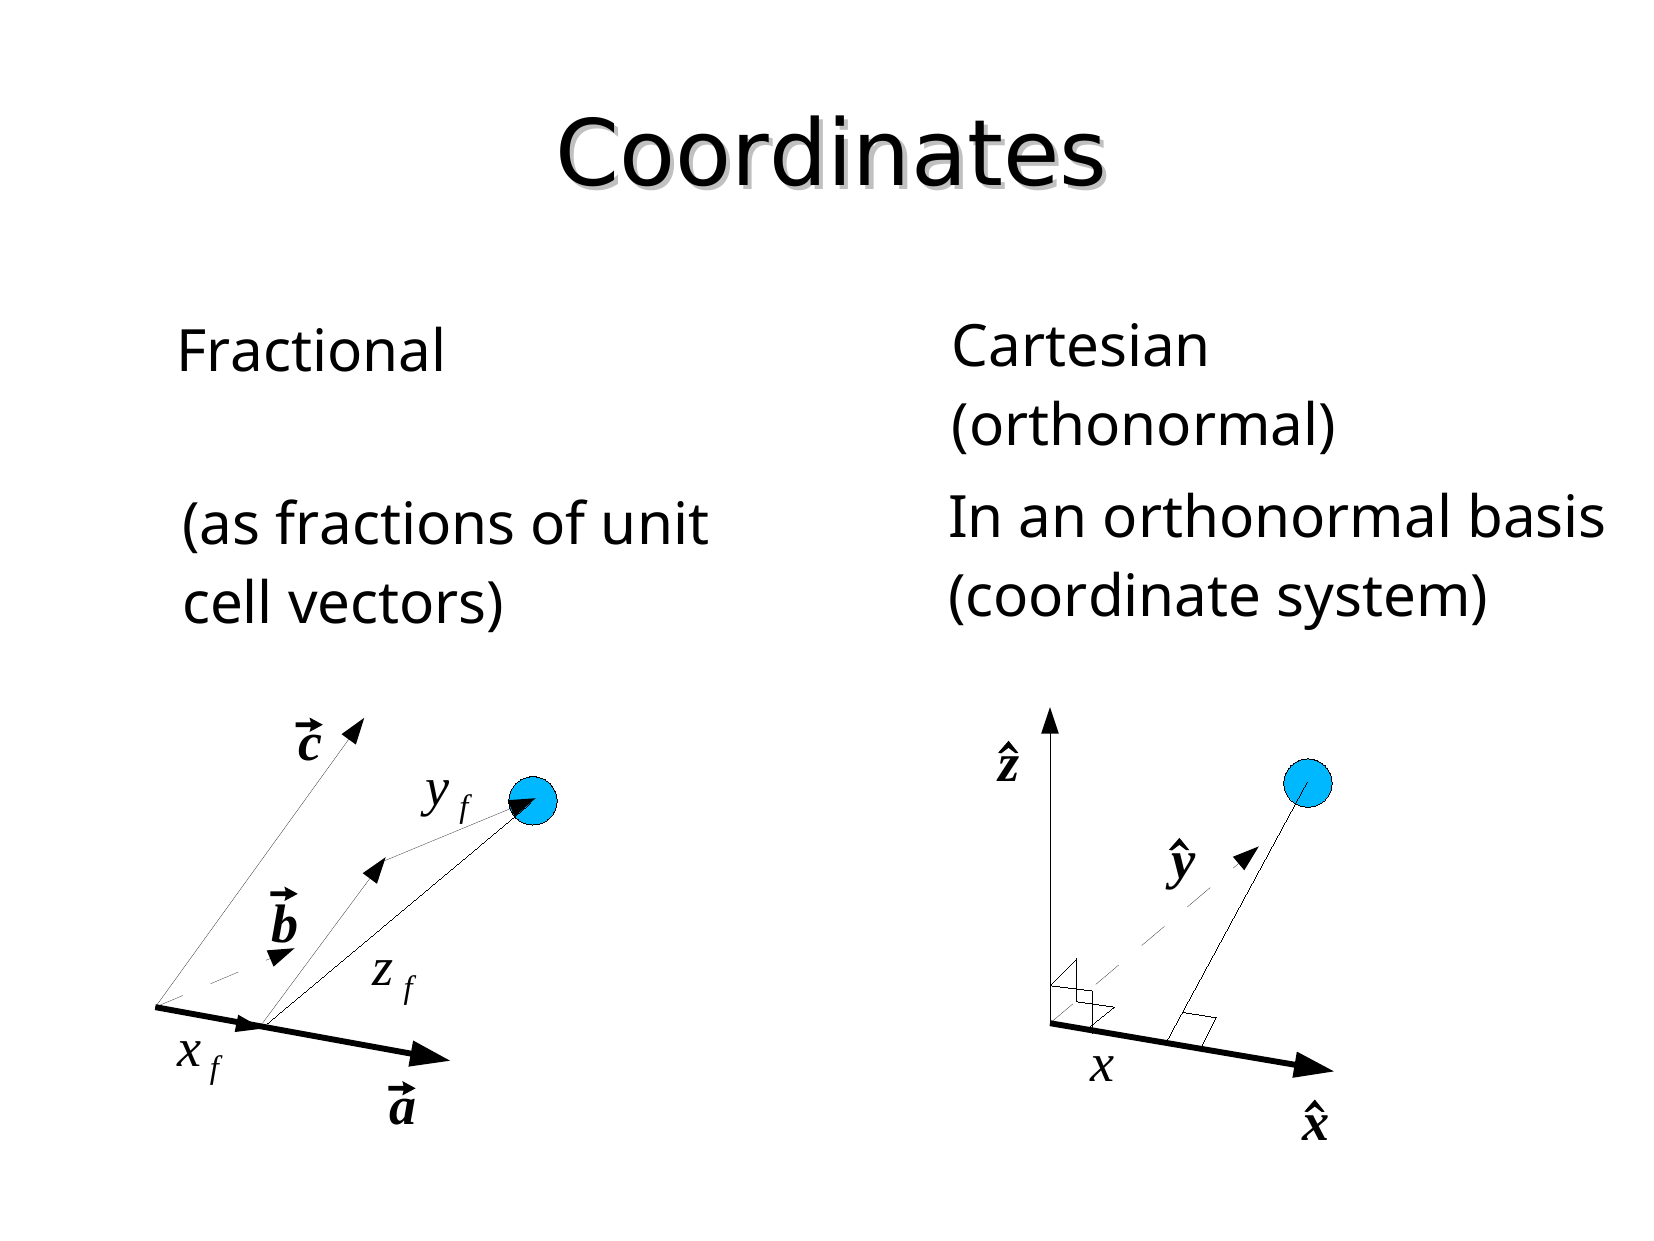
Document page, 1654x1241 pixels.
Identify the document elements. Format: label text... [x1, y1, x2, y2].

text_box [508, 776, 558, 826]
chart [412, 756, 475, 826]
chart [287, 712, 333, 773]
chart [361, 937, 418, 1006]
text_box Cartesian (orthonormal) [951, 304, 1436, 460]
text_box In an orthonormal basis (coordinate system) [948, 474, 1613, 650]
text_box Fractional [176, 309, 622, 466]
chart [1291, 1092, 1336, 1152]
chart [380, 1075, 425, 1136]
chart [989, 733, 1028, 793]
text_box (as fractions of unit cell vectors) [182, 482, 788, 638]
chart [262, 881, 308, 954]
chart [166, 1017, 225, 1086]
chart [1157, 830, 1202, 891]
chart [1079, 1032, 1120, 1093]
text_box [1283, 758, 1333, 808]
title Coordinates [125, 50, 1538, 258]
